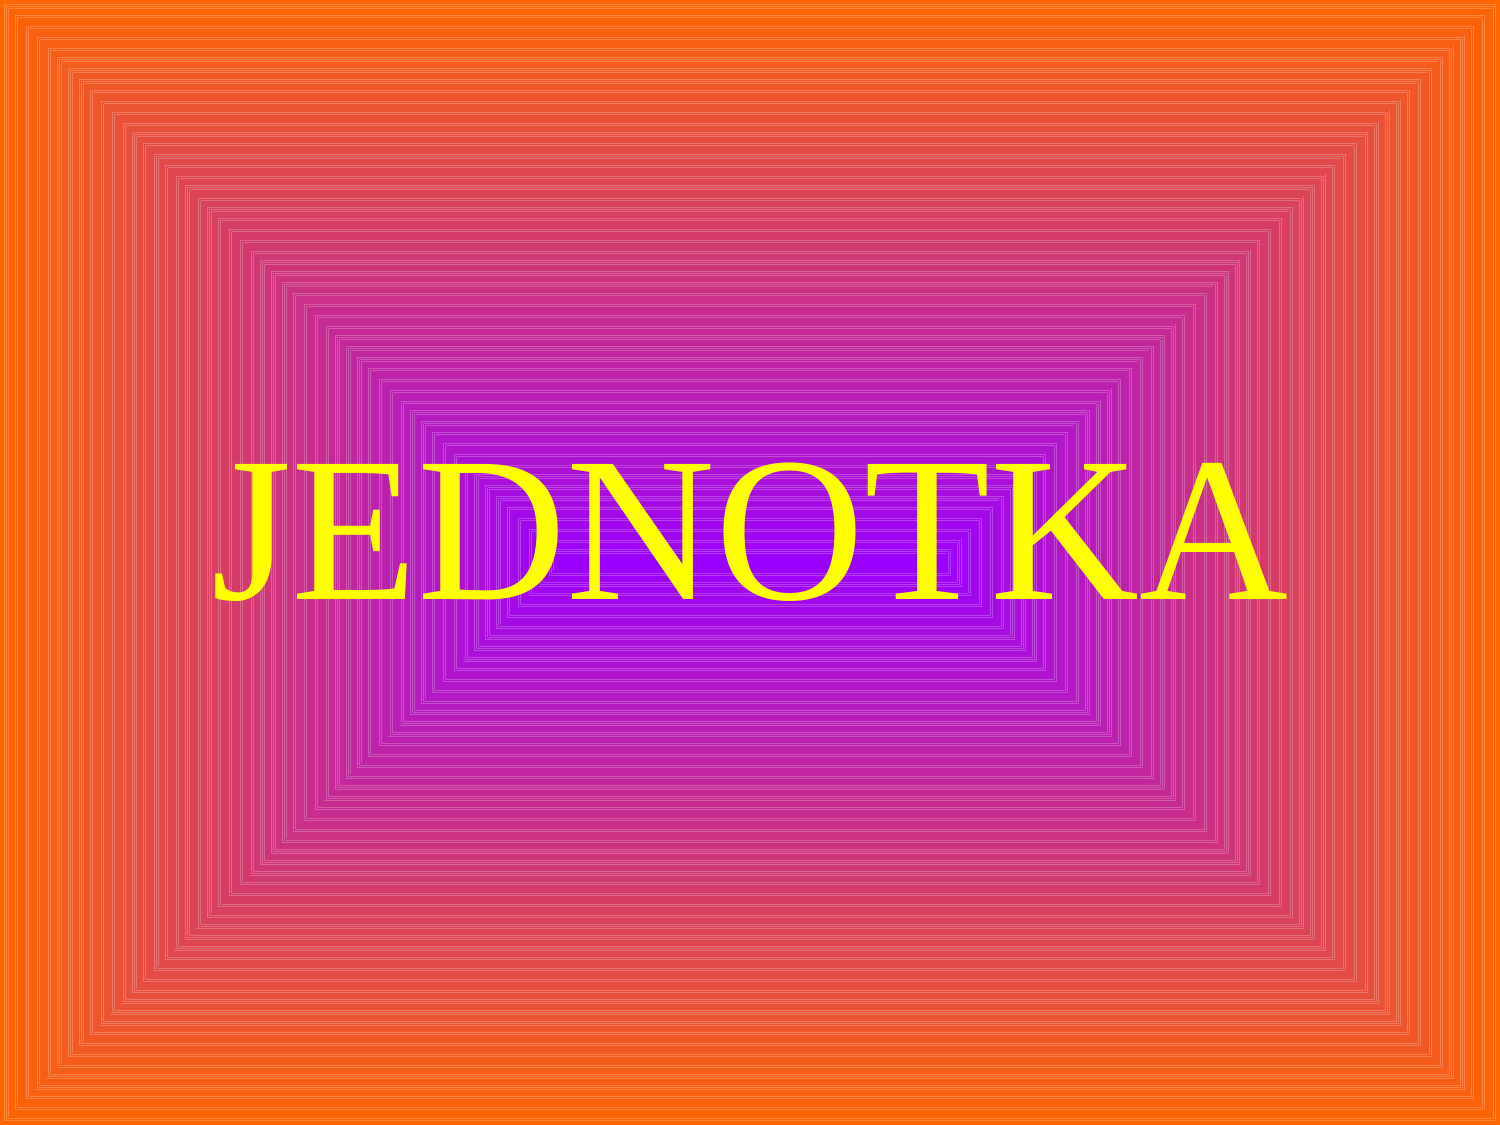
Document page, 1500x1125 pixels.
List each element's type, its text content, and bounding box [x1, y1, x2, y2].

text_box JEDNOTKA [0, 385, 1500, 649]
